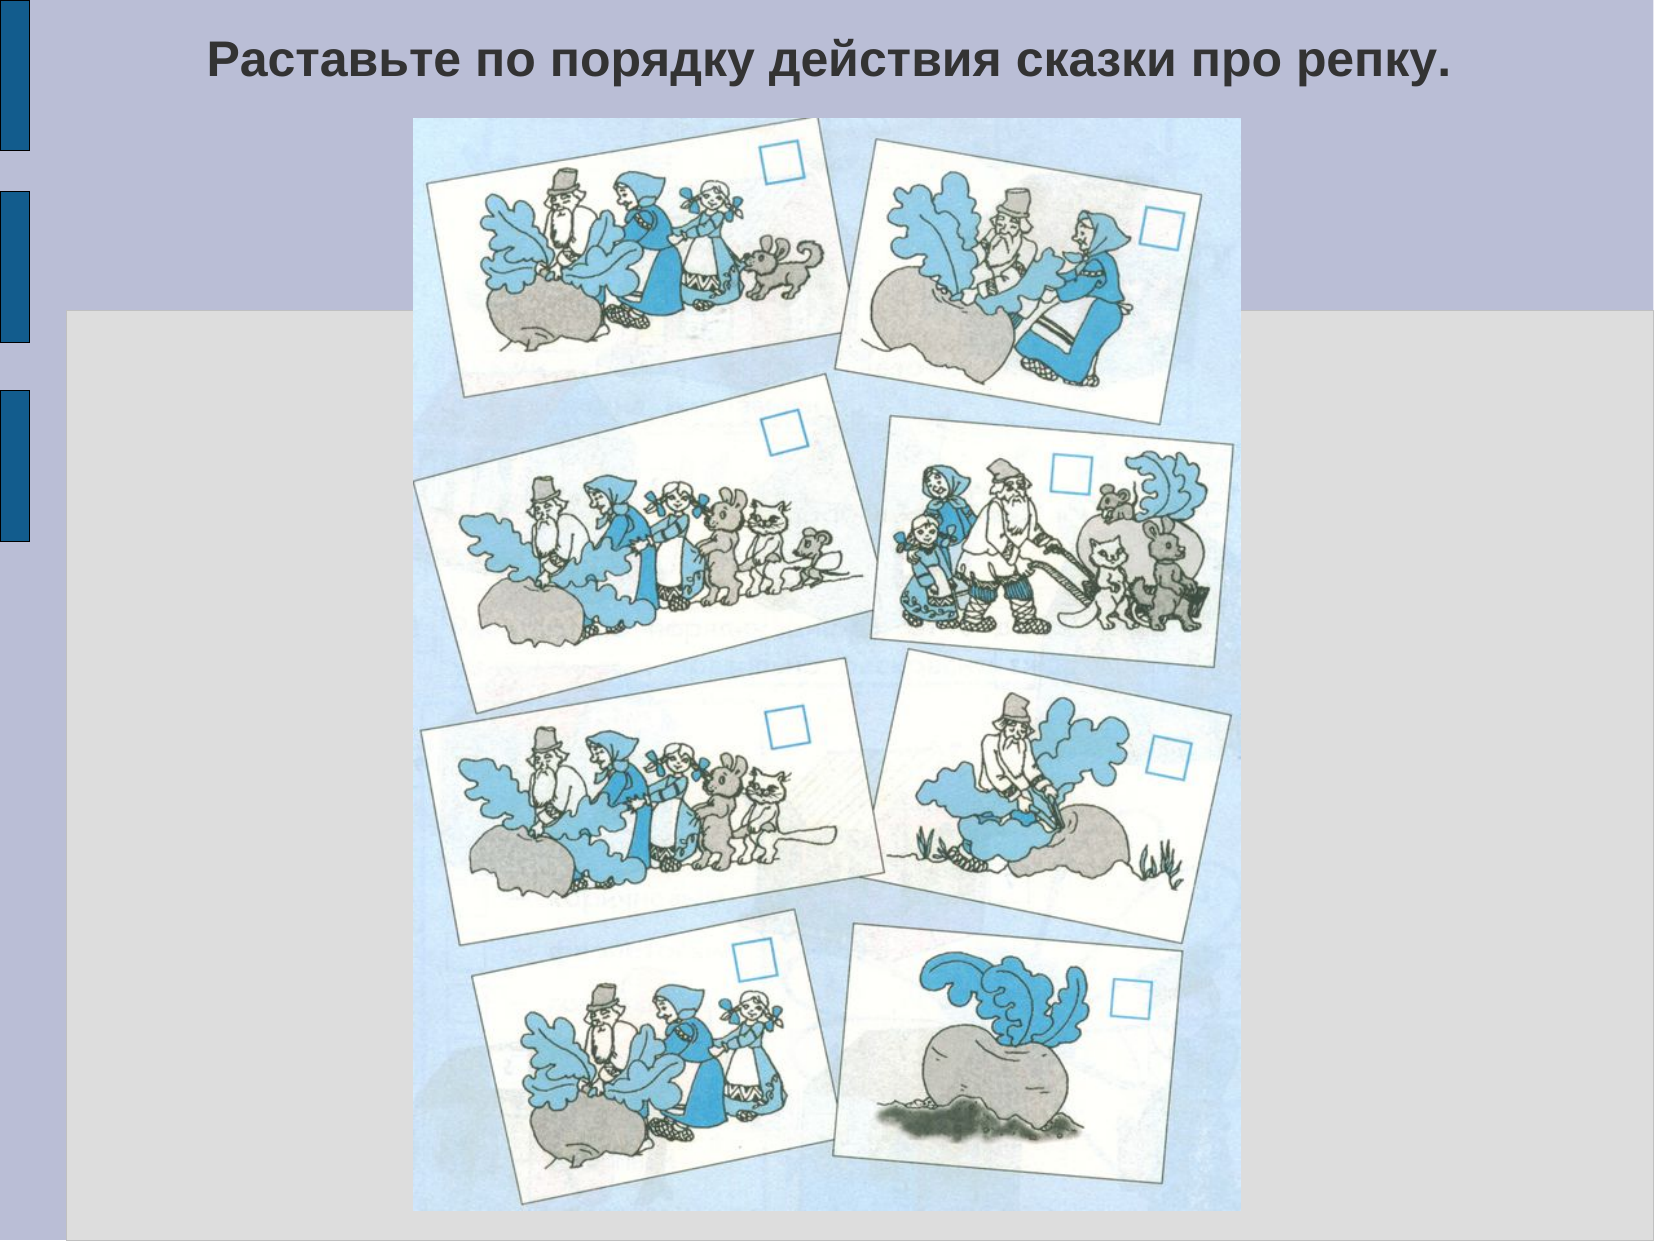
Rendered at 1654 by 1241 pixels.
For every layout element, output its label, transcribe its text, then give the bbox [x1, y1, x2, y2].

picture [413, 118, 1241, 1211]
title Раставьте по порядку действия сказки про репку. [123, 0, 1536, 119]
